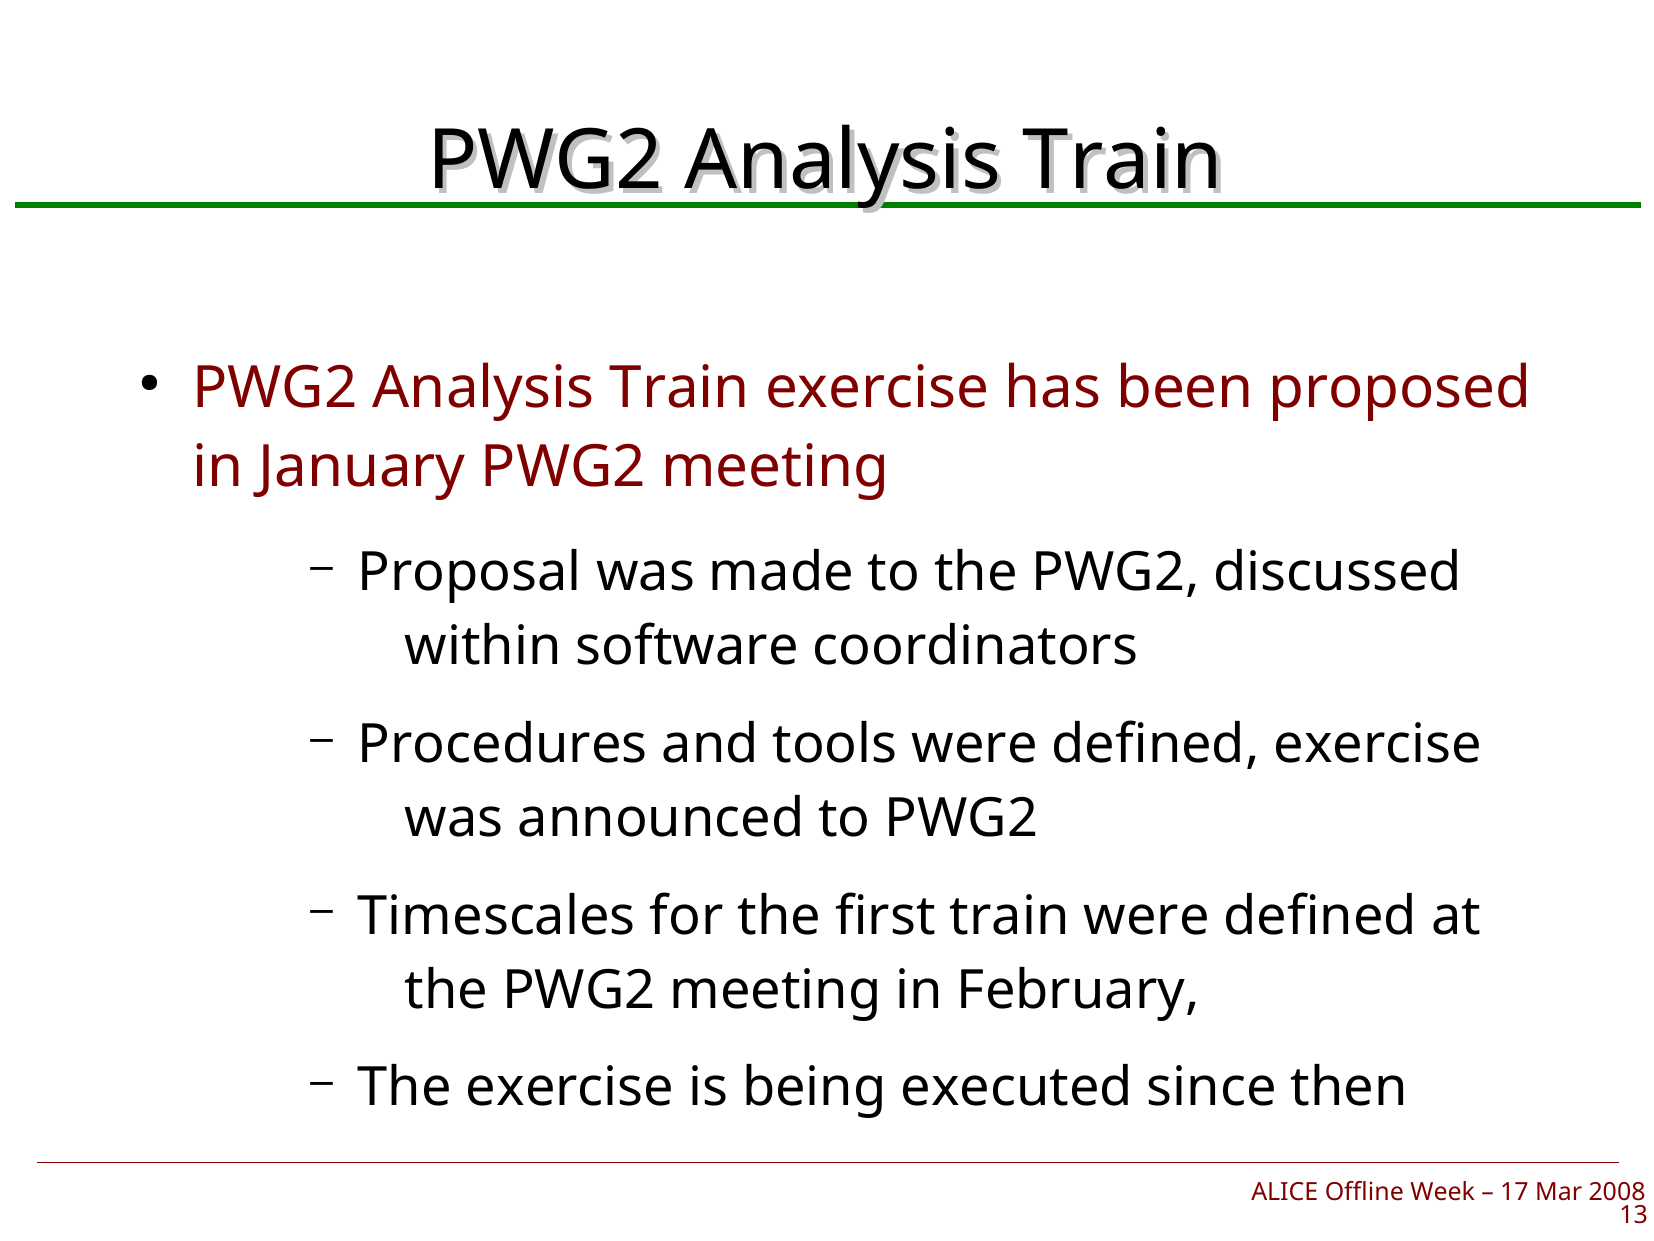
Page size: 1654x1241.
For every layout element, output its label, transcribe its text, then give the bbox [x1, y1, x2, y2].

list PWG2 Analysis Train exercise has been proposed in January PWG2 meeting Proposal was made to the PWG2, discussed within software coordinators Procedures and tools were defined, exercise was announced to PWG2 Timescales for the first train were defined at the PWG2 meeting in February, The exercise is being executed since then [121, 344, 1533, 1127]
title PWG2 Analysis Train [119, 52, 1532, 261]
